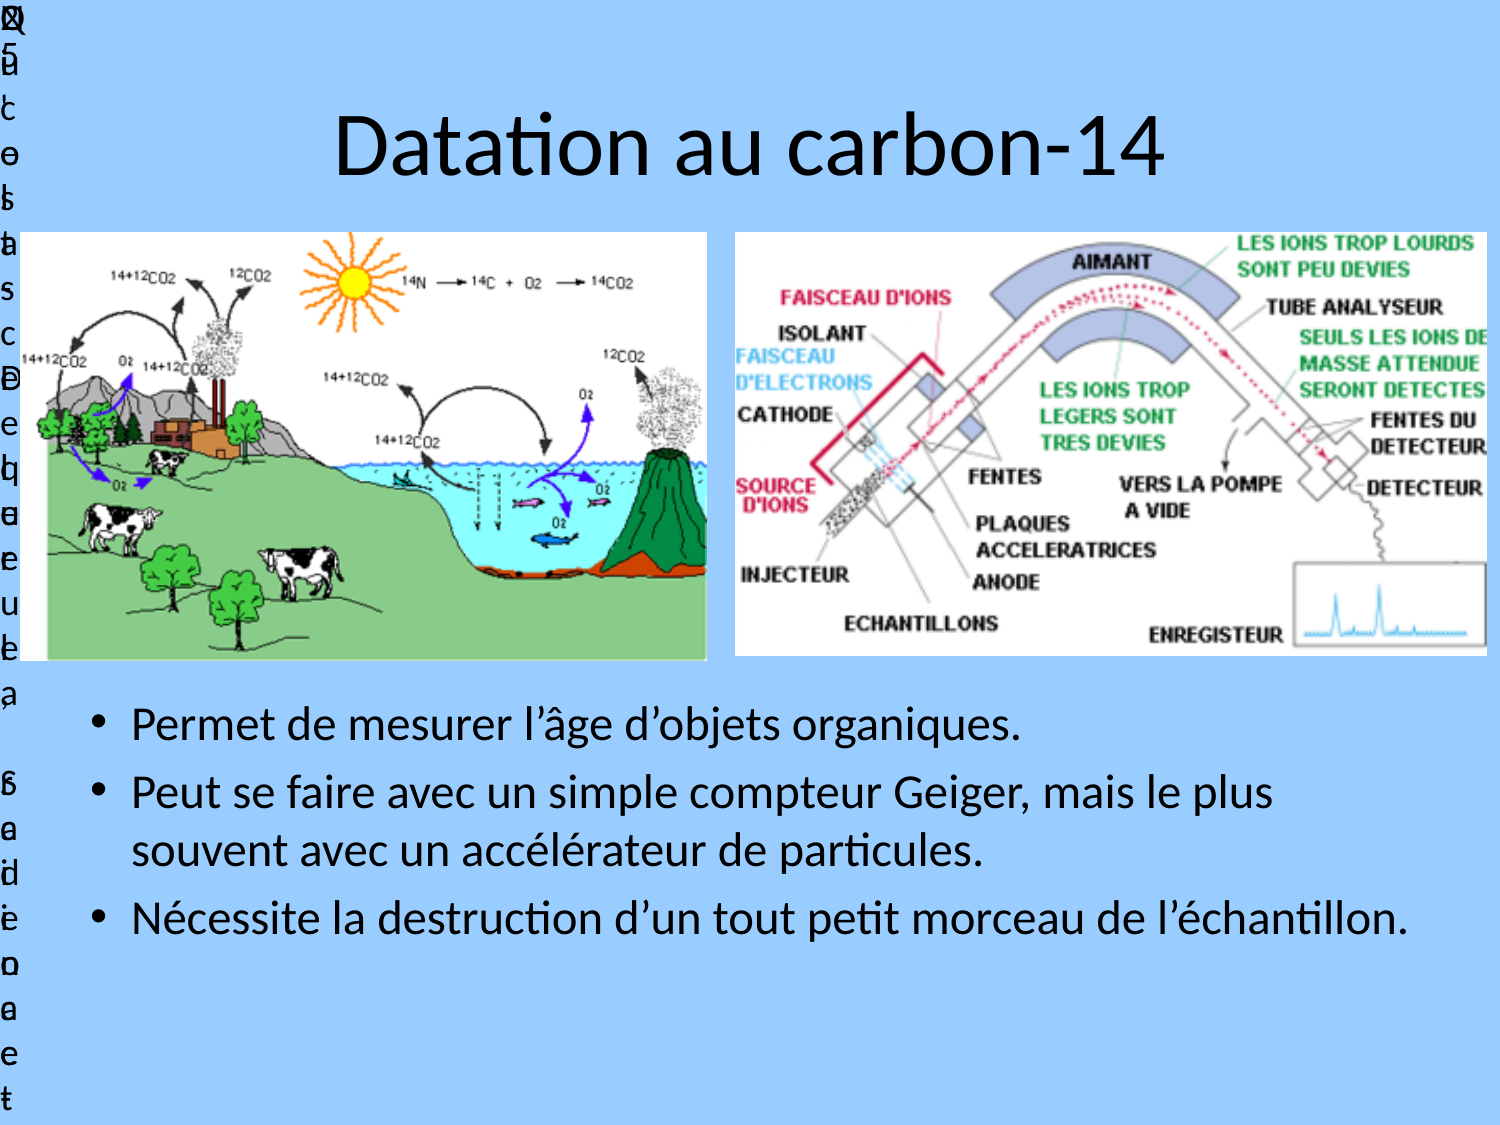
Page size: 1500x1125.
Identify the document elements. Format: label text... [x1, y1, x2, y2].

picture [20, 232, 707, 661]
title Datation au carbon-14 [75, 45, 1425, 233]
list Permet de mesurer l’âge d’objets organiques. Peut se faire avec un simple compteur Geiger, mais le plus souvent avec un accélérateur de particules. Nécessite la destruction d’un tout petit morceau de l’échantillon. [75, 684, 1425, 1005]
picture [735, 232, 1487, 656]
